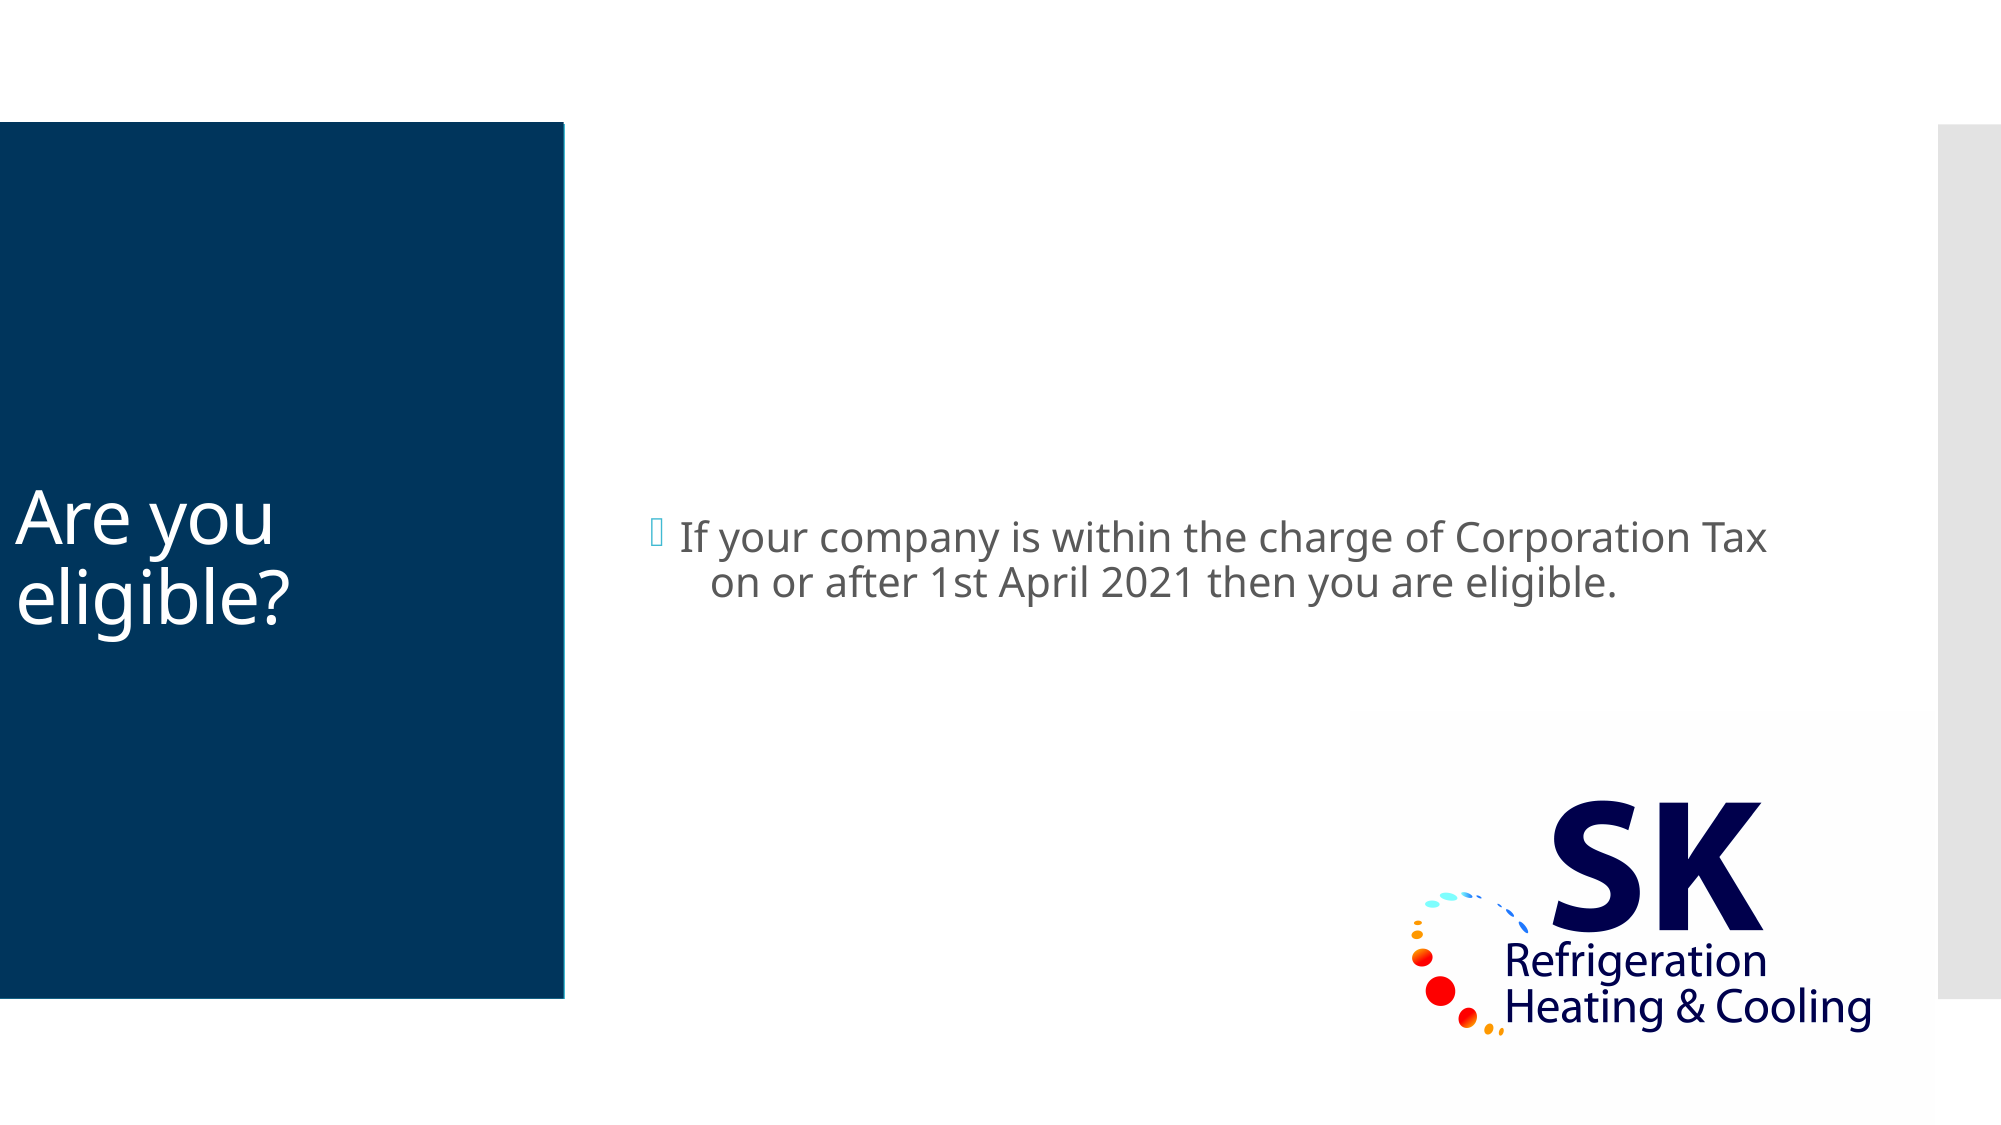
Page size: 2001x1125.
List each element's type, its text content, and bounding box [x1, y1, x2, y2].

list If your company is within the charge of Corporation Tax on or after 1st April 2021 then you are eligible. [634, 141, 1835, 982]
picture [1350, 711, 1935, 1125]
title Are you eligible? [0, 122, 564, 999]
